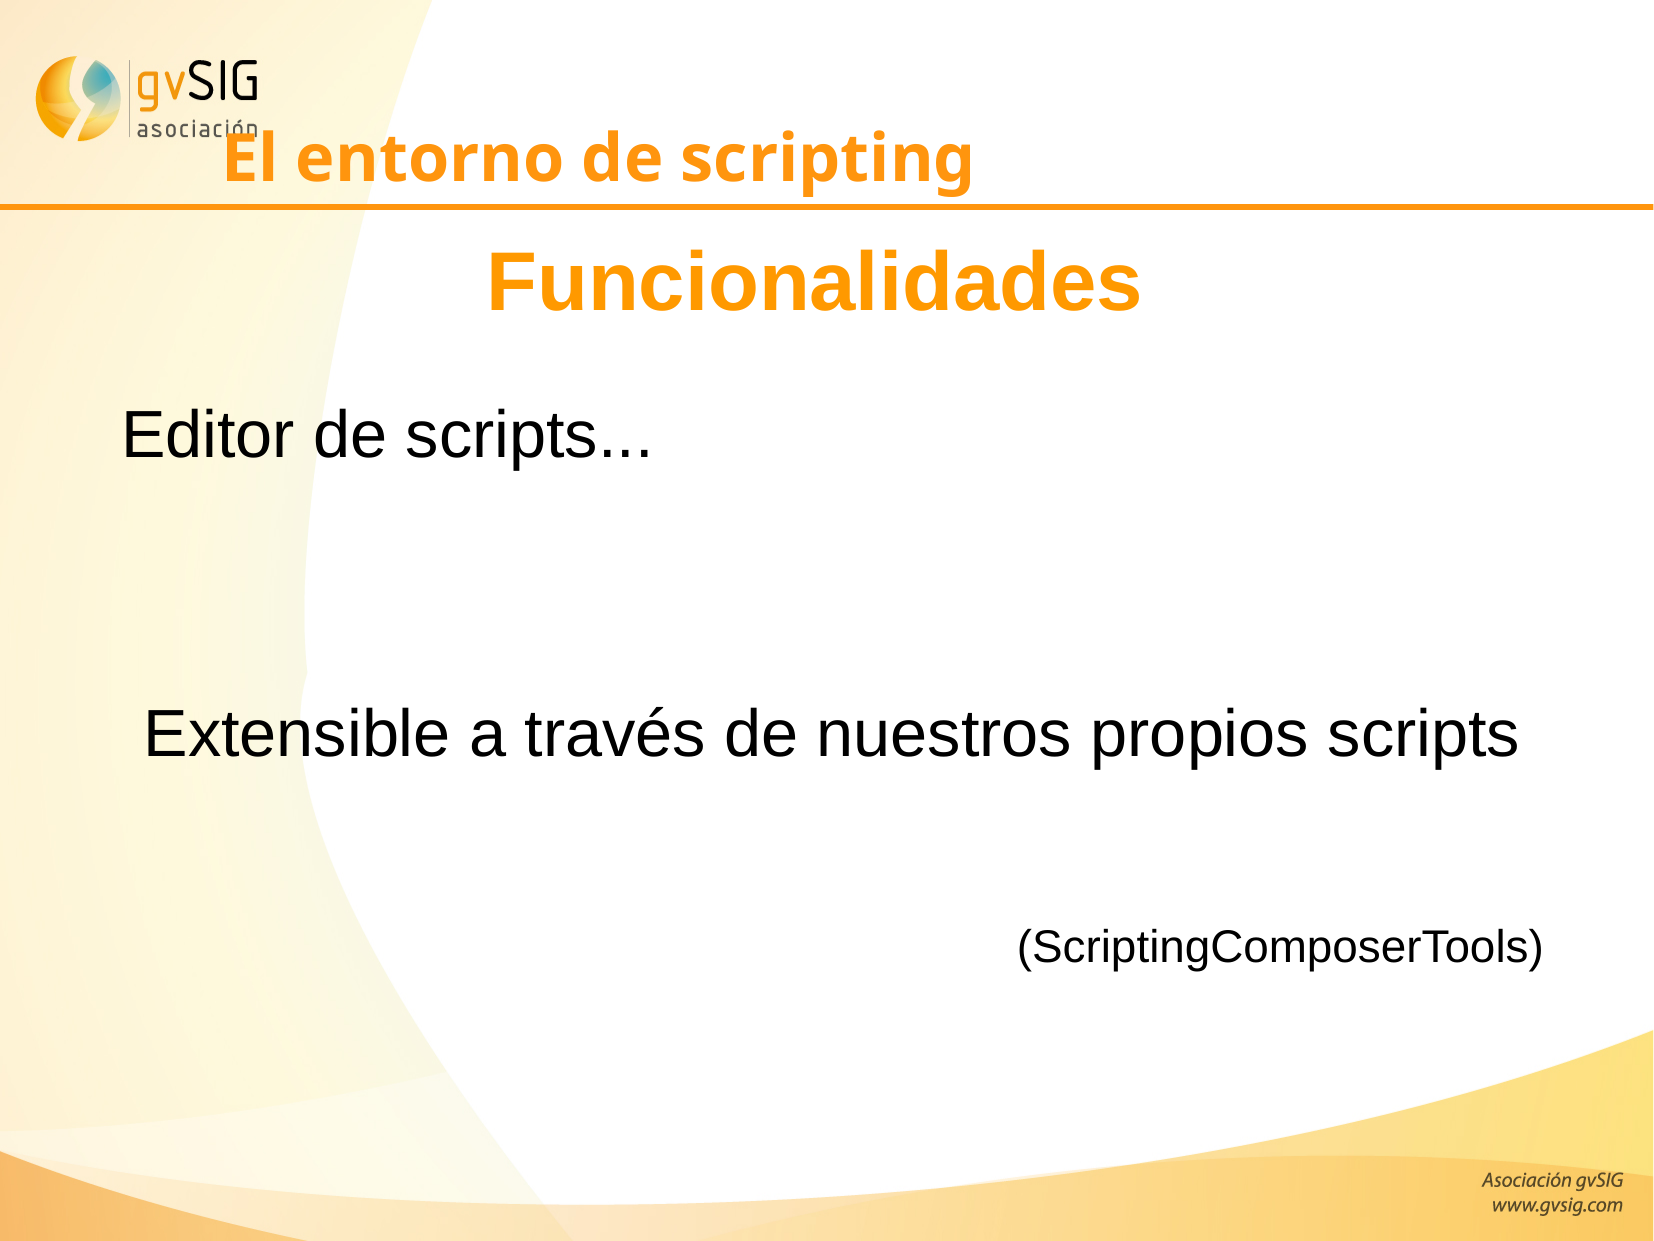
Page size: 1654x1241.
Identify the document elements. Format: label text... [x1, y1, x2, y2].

text_box Editor de scripts... Extensible a través de nuestros propios scripts (ScriptingComposerTools) [106, 389, 1560, 1063]
title El entorno de scripting [0, 0, 1654, 207]
text_box Funcionalidades [23, 228, 1607, 337]
picture [0, 210, 1654, 1241]
